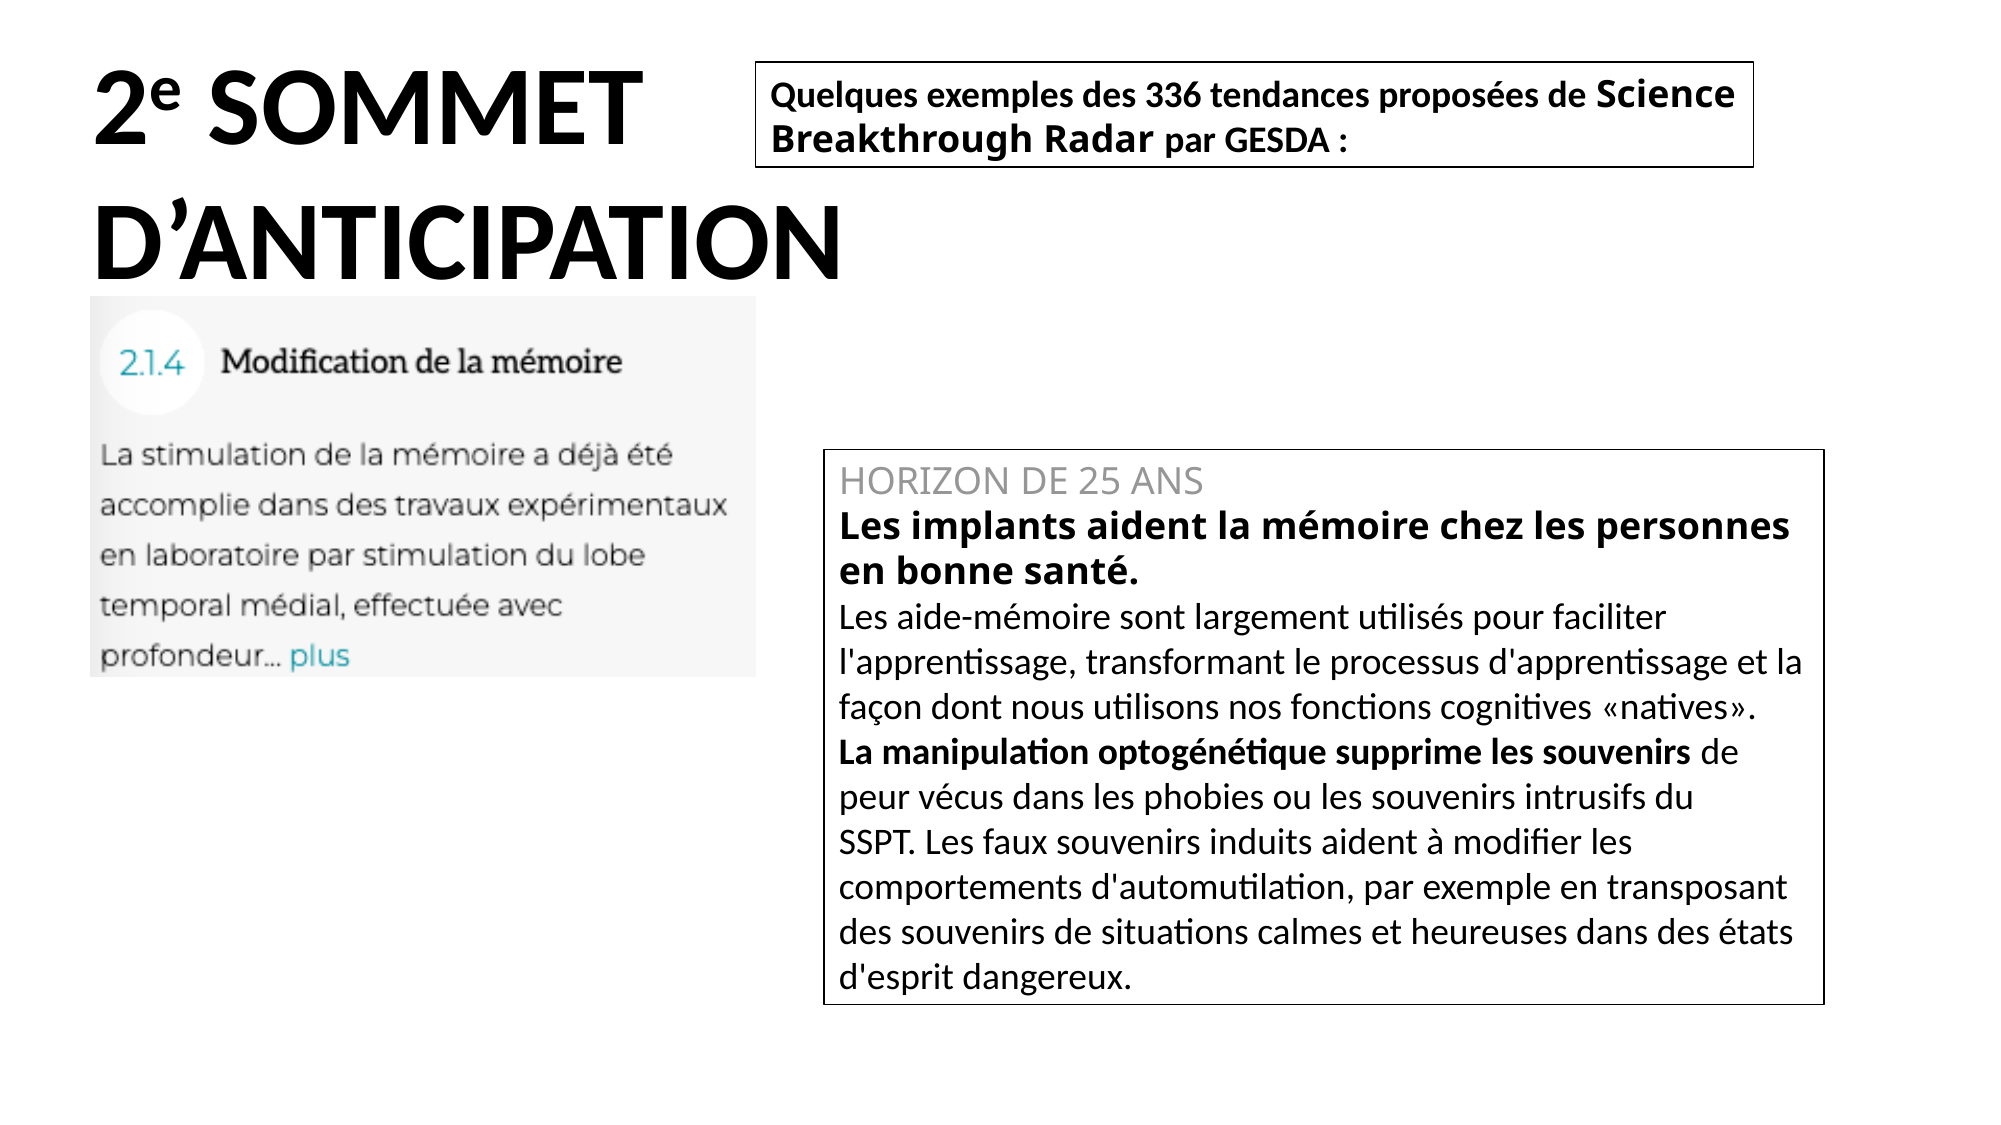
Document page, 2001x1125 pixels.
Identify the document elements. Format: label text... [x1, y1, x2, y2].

text_box 2e SOMMET D’ANTICIPATION [77, 24, 1214, 310]
text_box Quelques exemples des 336 tendances proposées de Science Breakthrough Radar par GESDA : [755, 62, 1754, 168]
picture [90, 296, 756, 677]
text_box HORIZON DE 25 ANS Les implants aident la mémoire chez les personnes en bonne santé. Les aide-mémoire sont largement utilisés pour faciliter l'apprentissage, transformant le processus d'apprentissage et la façon dont nous utilisons nos fonctions cognitives «natives». La manipulation optogénétique supprime les souvenirs de peur vécus dans les phobies ou les souvenirs intrusifs du SSPT. Les faux souvenirs induits aident à modifier les comportements d'automutilation, par exemple en transposant des souvenirs de situations calmes et heureuses dans des états d'esprit dangereux. [824, 449, 1824, 1005]
